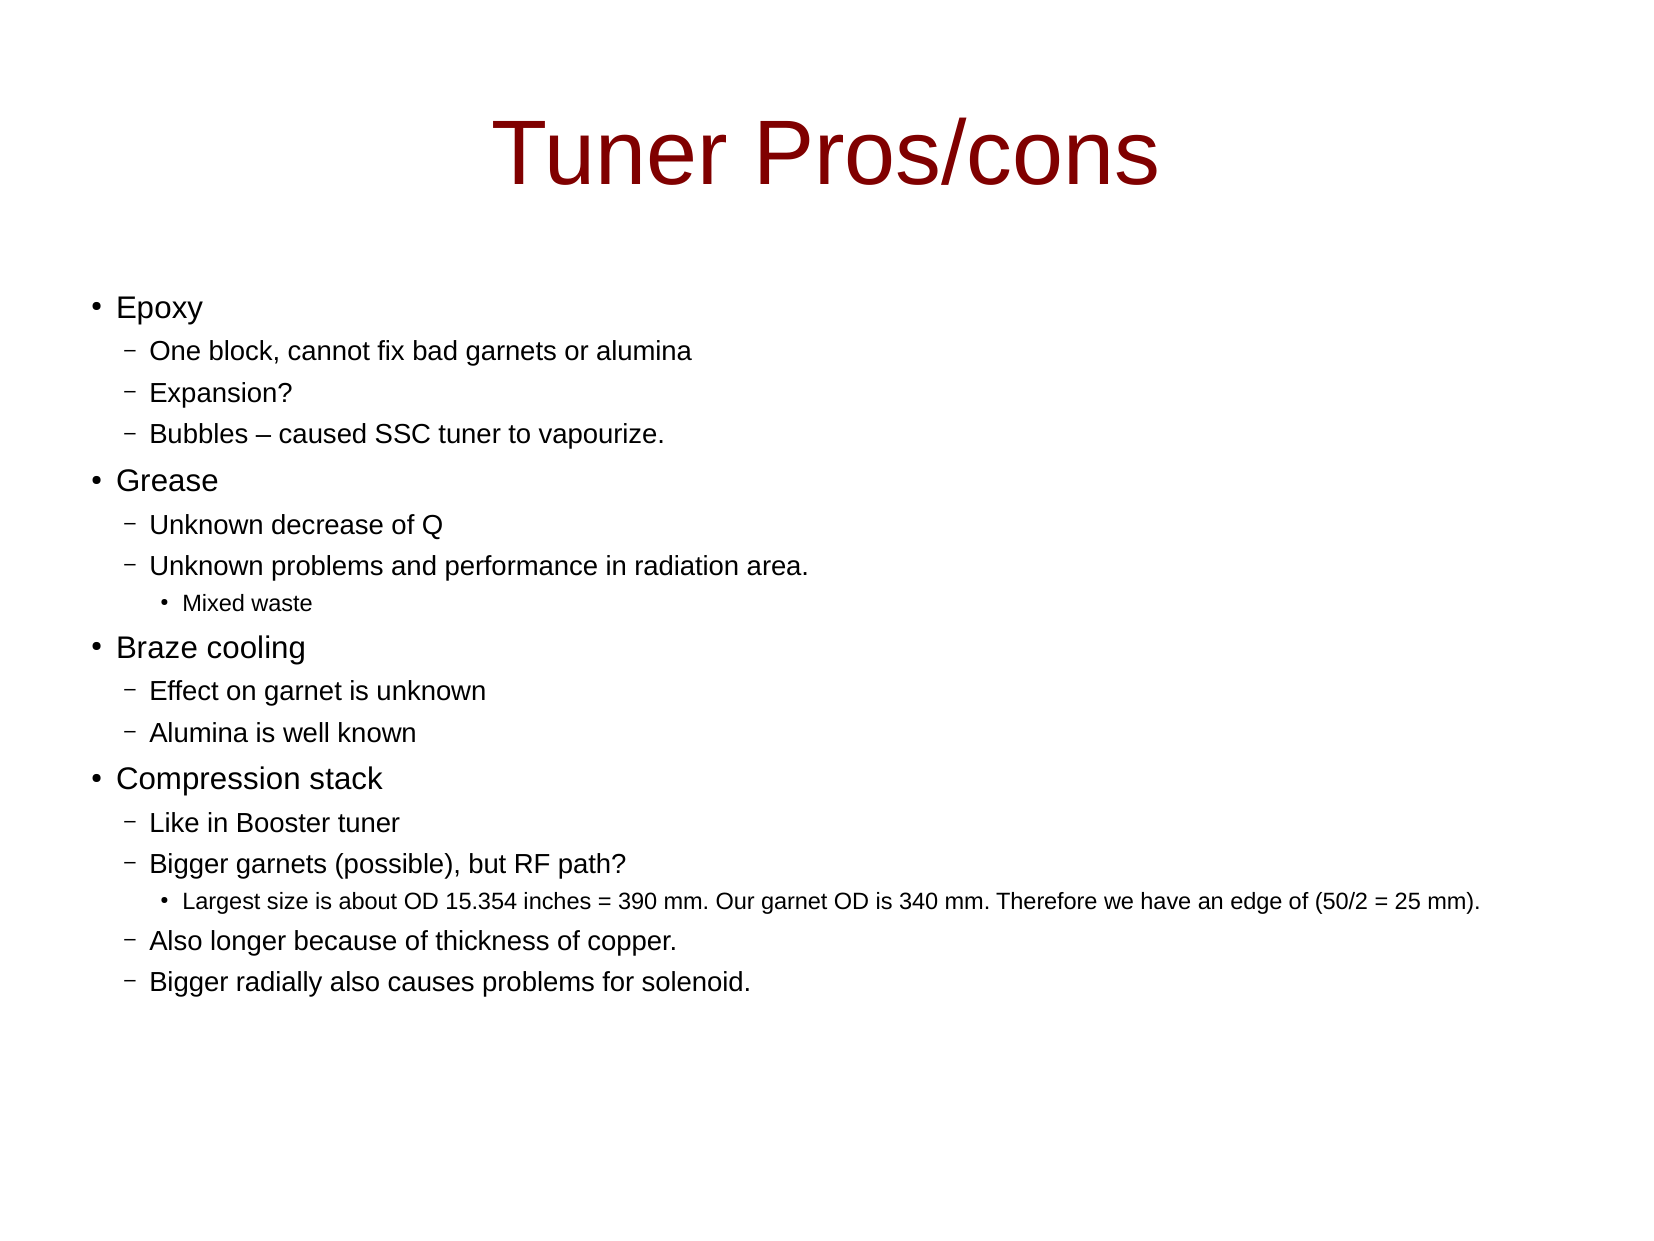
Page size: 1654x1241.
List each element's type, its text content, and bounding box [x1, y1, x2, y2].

title Tuner Pros/cons [82, 49, 1571, 257]
list Epoxy One block, cannot fix bad garnets or alumina Expansion? Bubbles – caused SSC tuner to vapourize. Grease Unknown decrease of Q Unknown problems and performance in radiation area. Mixed waste Braze cooling Effect on garnet is unknown Alumina is well known Compression stack Like in Booster tuner Bigger garnets (possible), but RF path? Largest size is about OD 15.354 inches = 390 mm. Our garnet OD is 340 mm. Therefore we have an edge of (50/2 = 25 mm). Also longer because of thickness of copper. Bigger radially also causes problems for solenoid. [82, 290, 1571, 1010]
